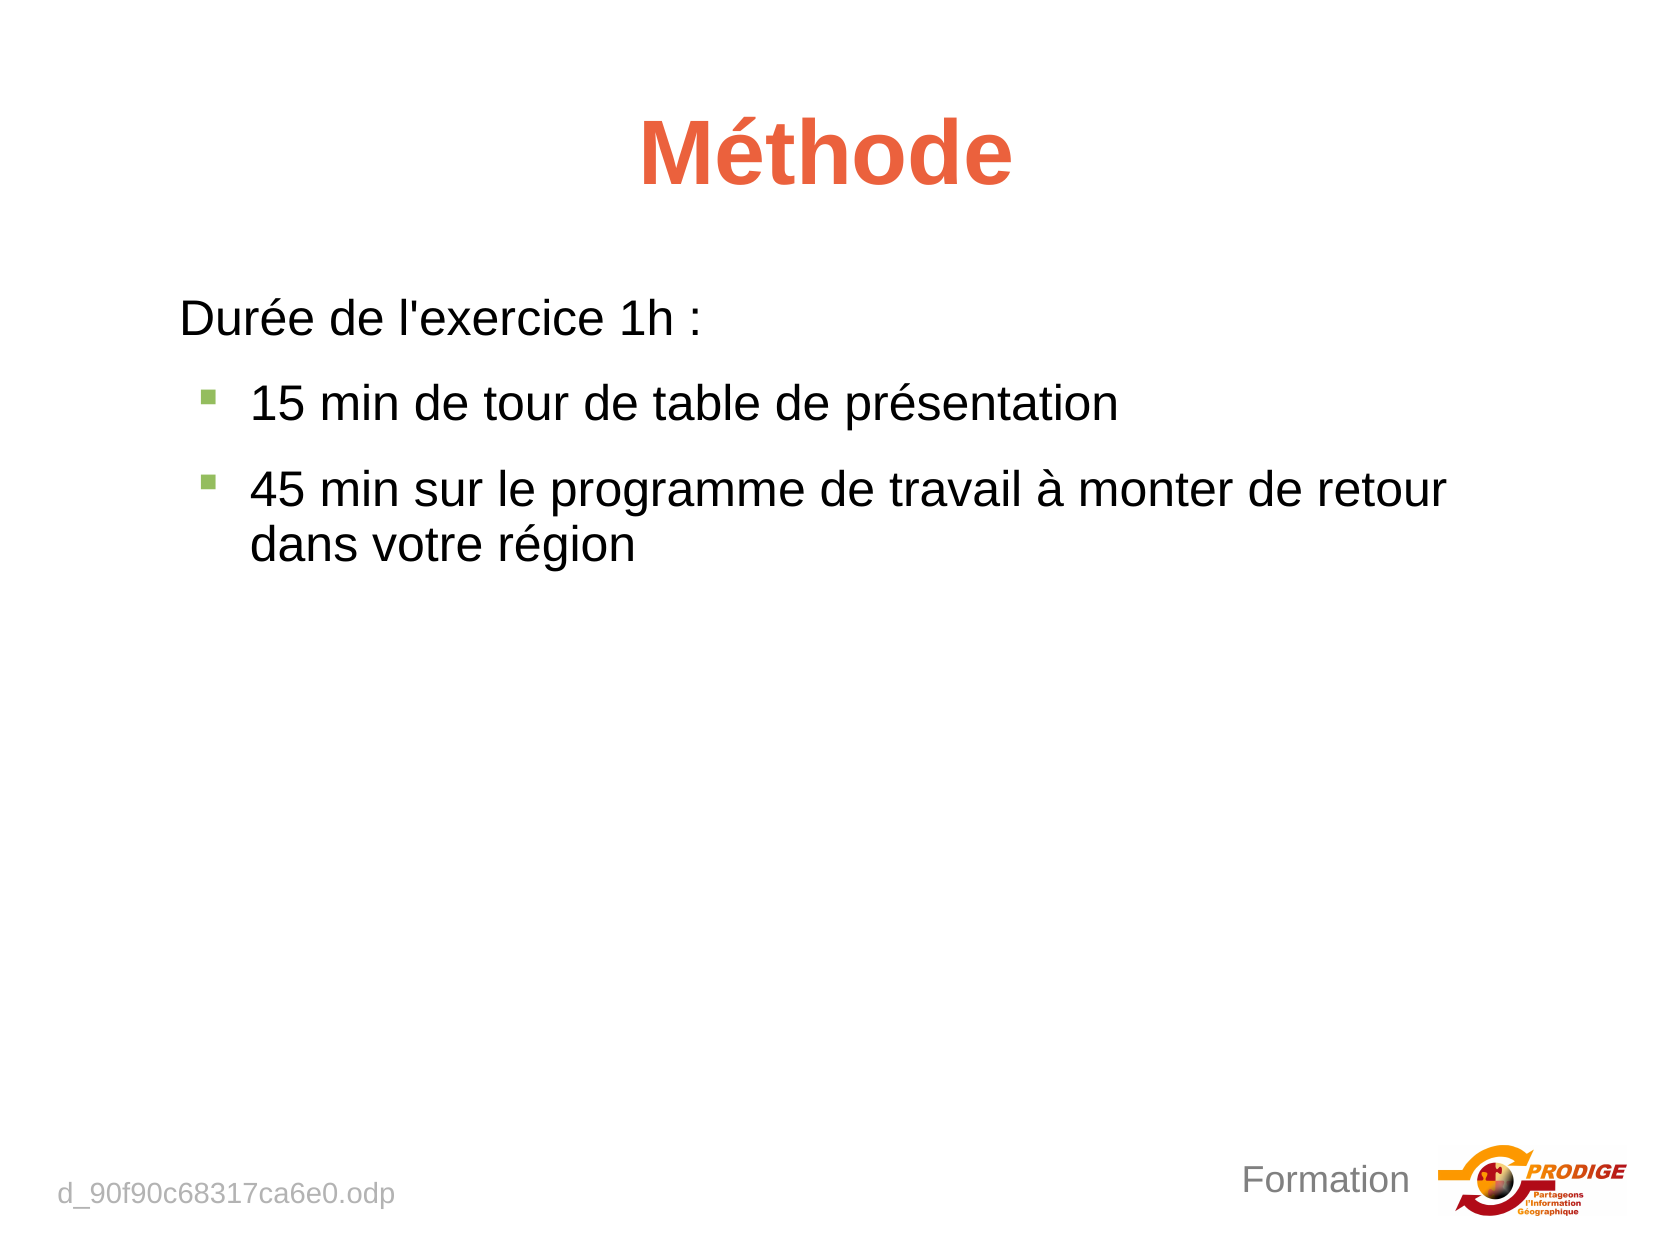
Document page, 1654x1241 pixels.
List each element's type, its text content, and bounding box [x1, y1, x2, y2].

list Durée de l'exercice 1h : 15 min de tour de table de présentation 45 min sur le programme de travail à monter de retour dans votre région [179, 290, 1509, 1094]
title Méthode [82, 56, 1571, 250]
picture [1438, 1145, 1627, 1216]
